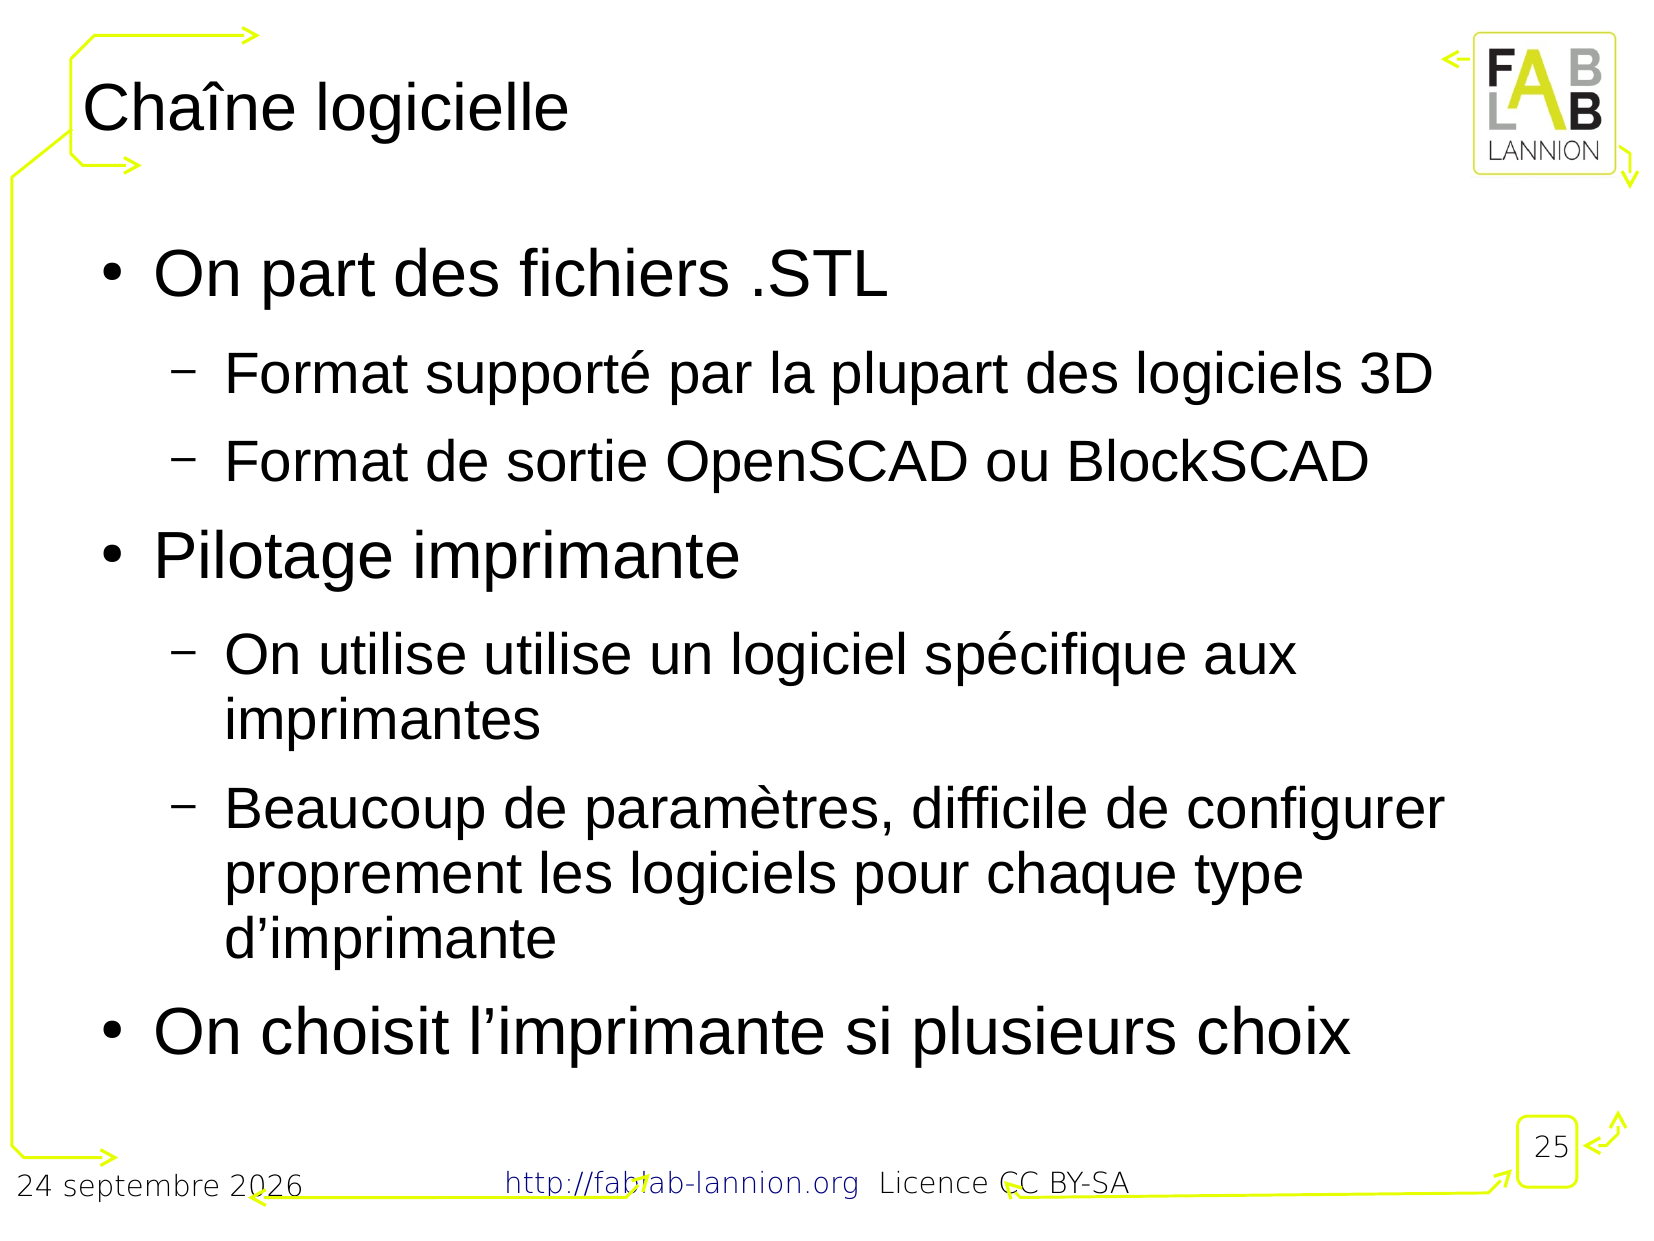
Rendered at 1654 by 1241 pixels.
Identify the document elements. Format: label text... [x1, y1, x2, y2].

list On part des fichiers .STL Format supporté par la plupart des logiciels 3D Format de sortie OpenSCAD ou BlockSCAD Pilotage imprimante On utilise utilise un logiciel spécifique aux imprimantes Beaucoup de paramètres, difficile de configurer proprement les logiciels pour chaque type d’imprimante On choisit l’imprimante si plusieurs choix [82, 236, 1571, 1111]
title Chaîne logicielle [82, 49, 1441, 166]
picture [1470, 29, 1619, 178]
